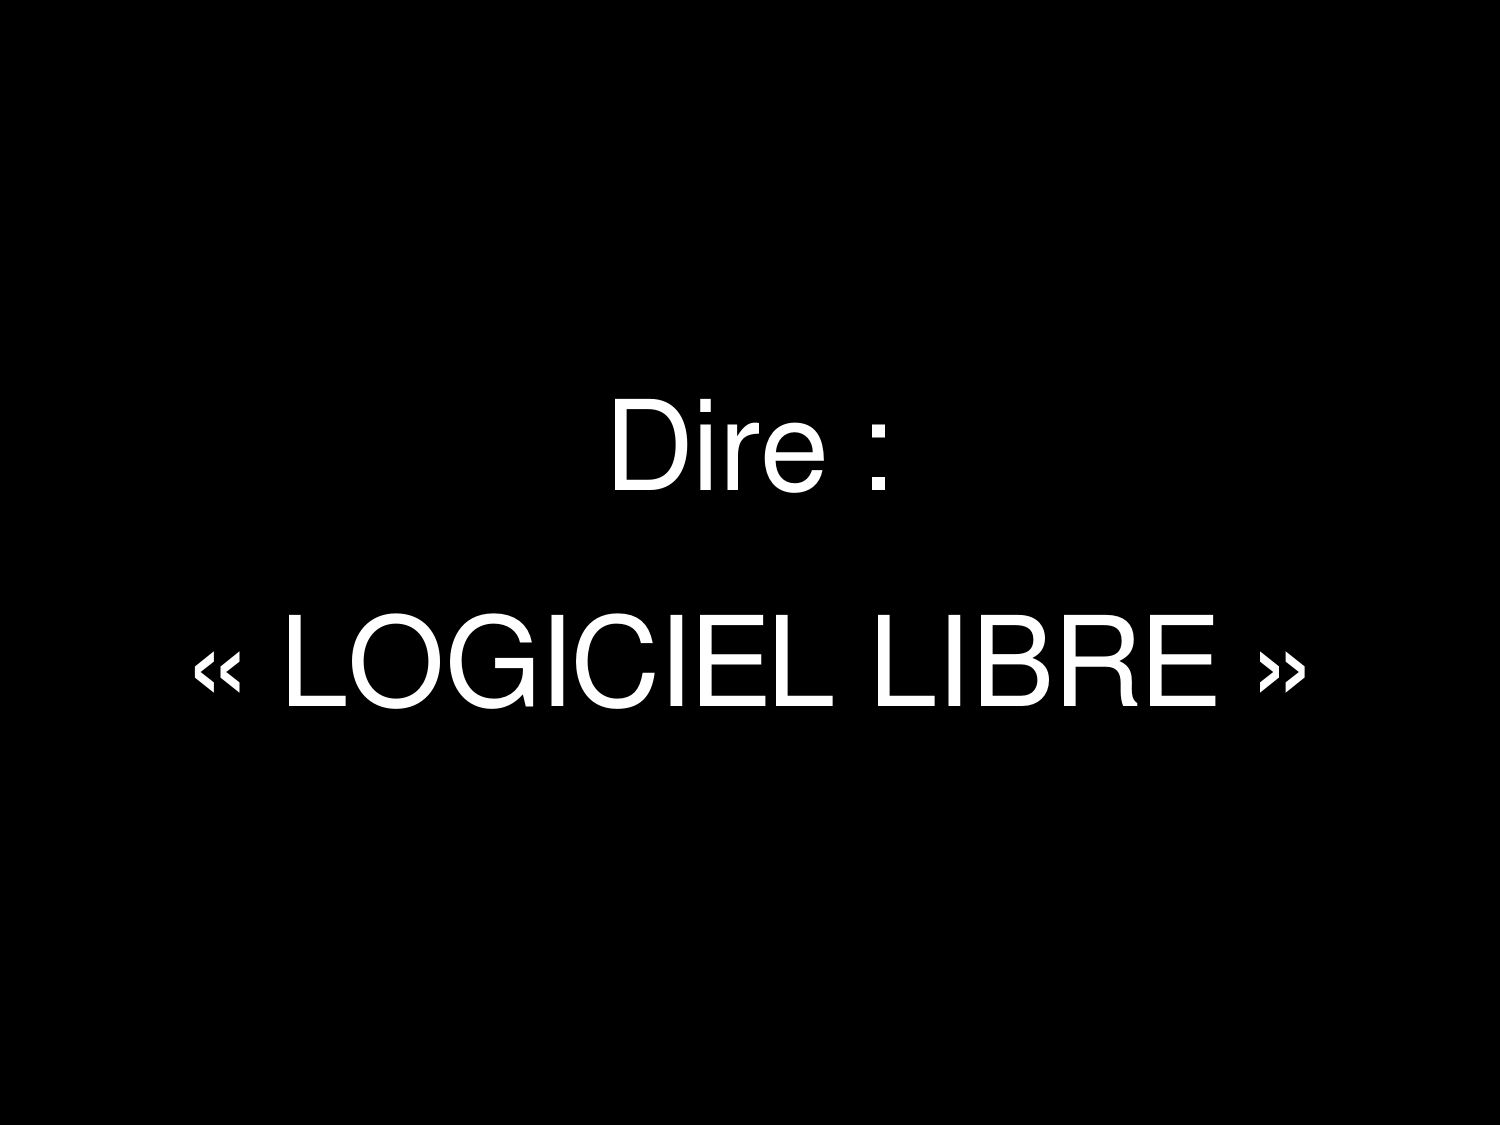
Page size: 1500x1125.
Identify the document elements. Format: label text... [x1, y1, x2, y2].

text_box Dire : « LOGICIEL LIBRE » [29, 246, 1471, 879]
